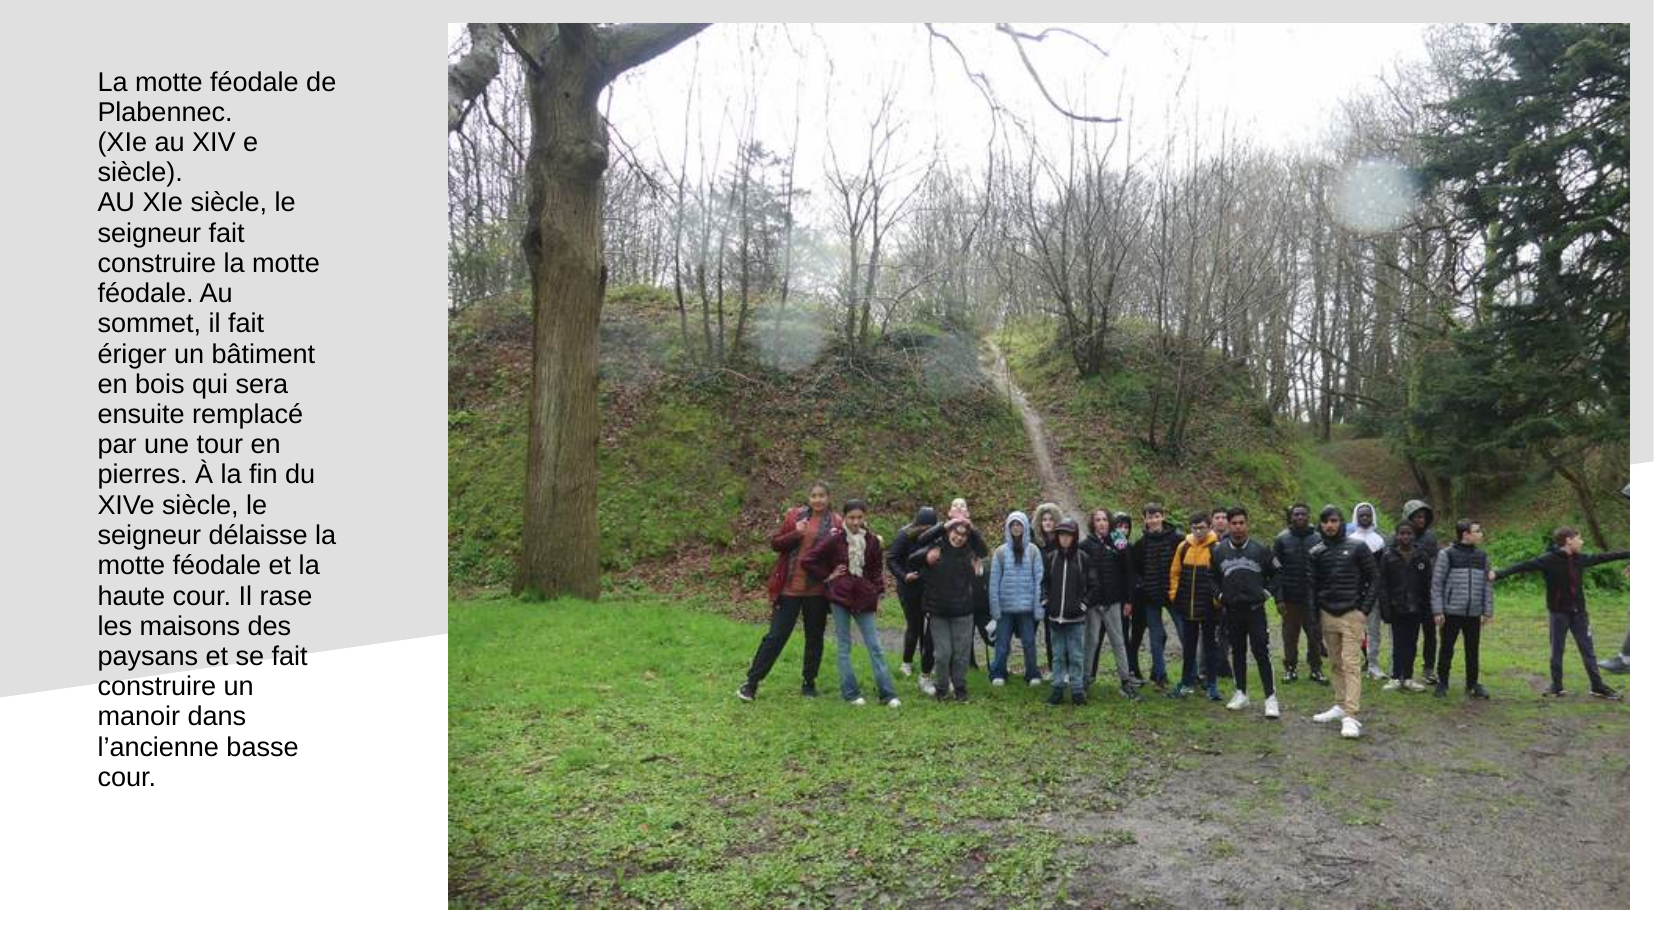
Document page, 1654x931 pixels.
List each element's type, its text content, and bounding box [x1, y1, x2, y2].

picture [448, 23, 1630, 910]
text_box La motte féodale de Plabennec. (XIe au XIV e siècle). AU XIe siècle, le seigneur fait construire la motte féodale. Au sommet, il fait ériger un bâtiment en bois qui sera ensuite remplacé par une tour en pierres. À la fin du XIVe siècle, le seigneur délaisse la motte féodale et la haute cour. Il rase les maisons des paysans et se fait construire un manoir dans l’ancienne basse cour. [82, 59, 355, 931]
